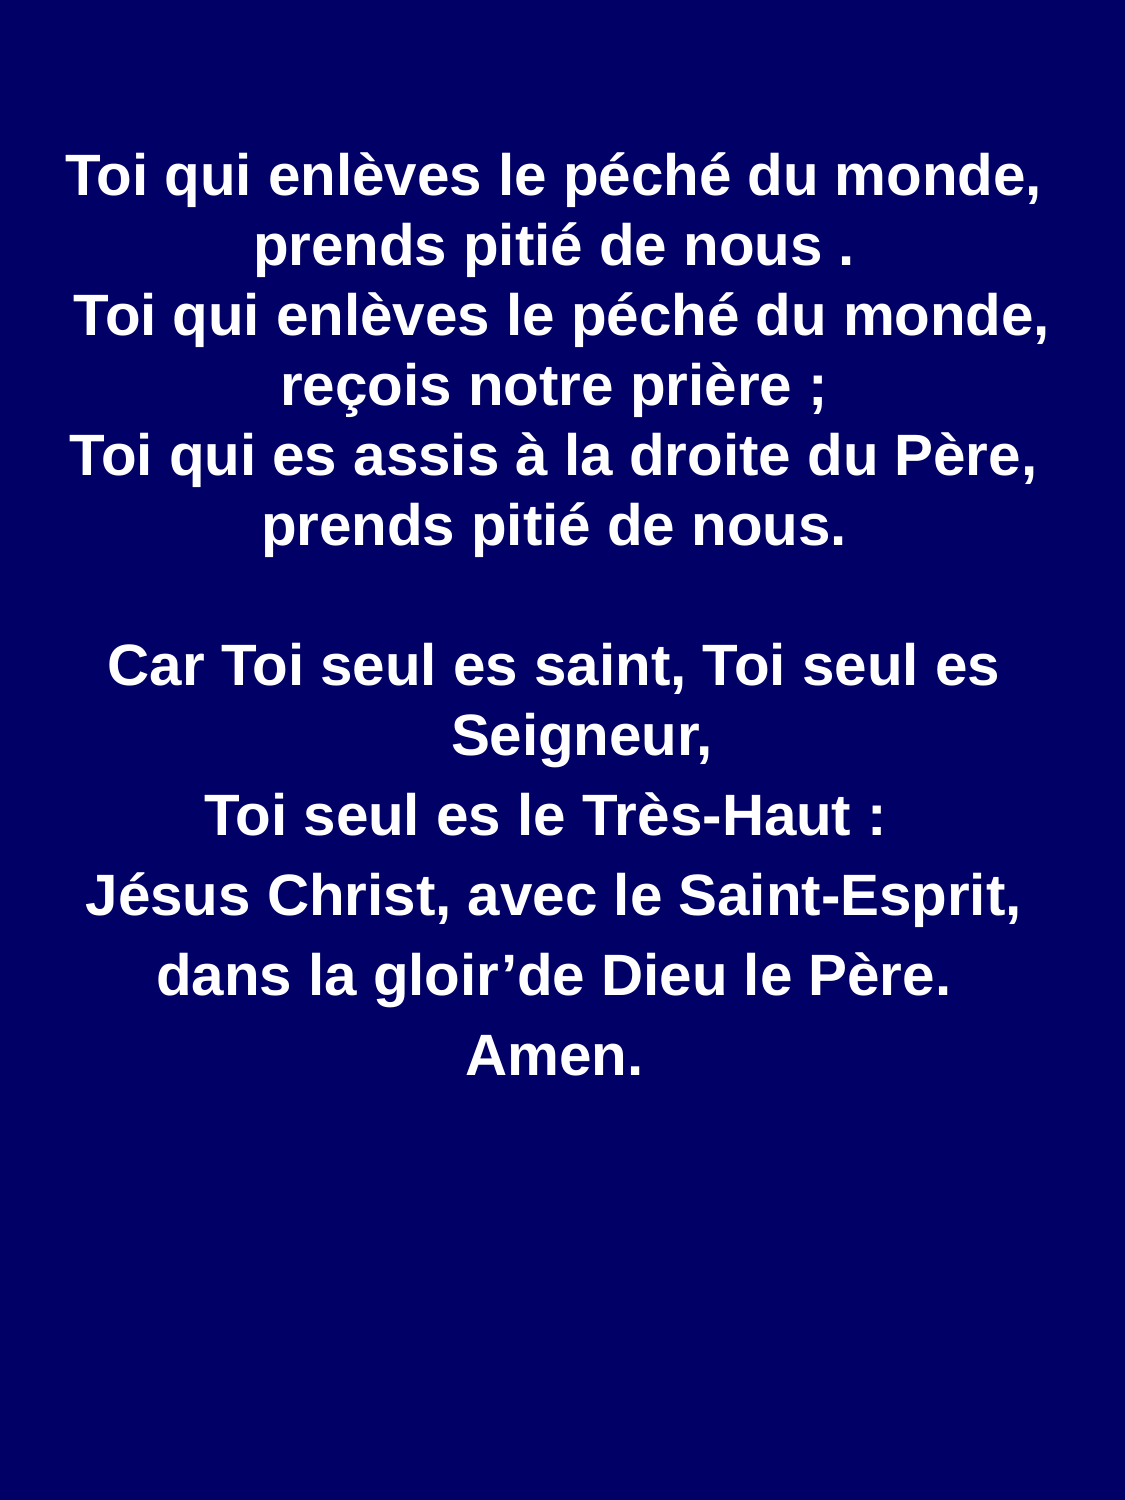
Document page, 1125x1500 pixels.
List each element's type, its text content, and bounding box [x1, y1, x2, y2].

text_box Toi qui enlèves le péché du monde, prends pitié de nous . Toi qui enlèves le péché du monde, reçois notre prière ; Toi qui es assis à la droite du Père, prends pitié de nous. Car Toi seul es saint, Toi seul es Seigneur, Toi seul es le Très-Haut : Jésus Christ, avec le Saint-Esprit, dans la gloir’de Dieu le Père. Amen. [0, 129, 1125, 1093]
